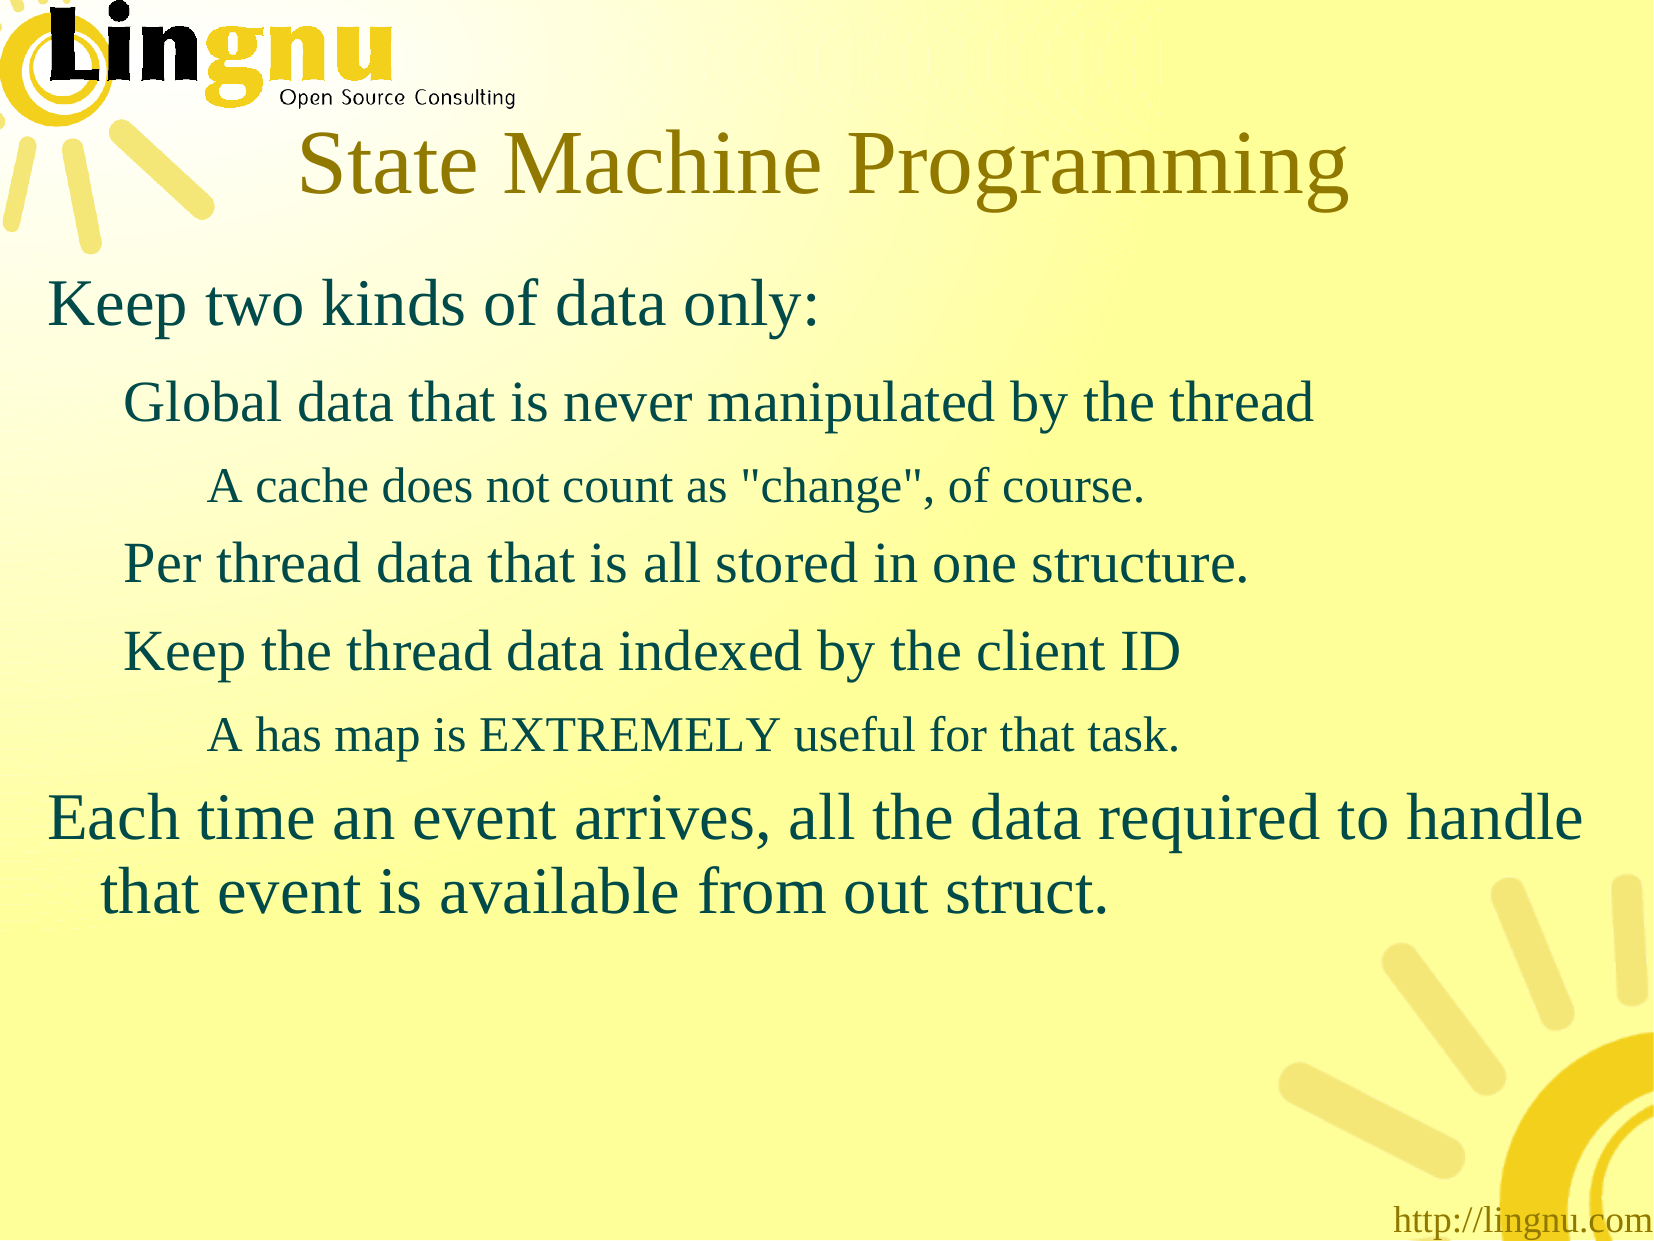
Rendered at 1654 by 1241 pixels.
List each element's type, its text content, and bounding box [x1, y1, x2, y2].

title State Machine Programming [118, 58, 1531, 265]
picture [1256, 871, 1654, 1241]
list Keep two kinds of data only: Global data that is never manipulated by the thread A cache does not count as "change", of course. Per thread data that is all stored in one structure. Keep the thread data indexed by the client ID A has map is EXTREMELY useful for that task. Each time an event arrives, all the data required to handle that event is available from out struct. [29, 265, 1625, 1211]
picture [0, 0, 516, 256]
